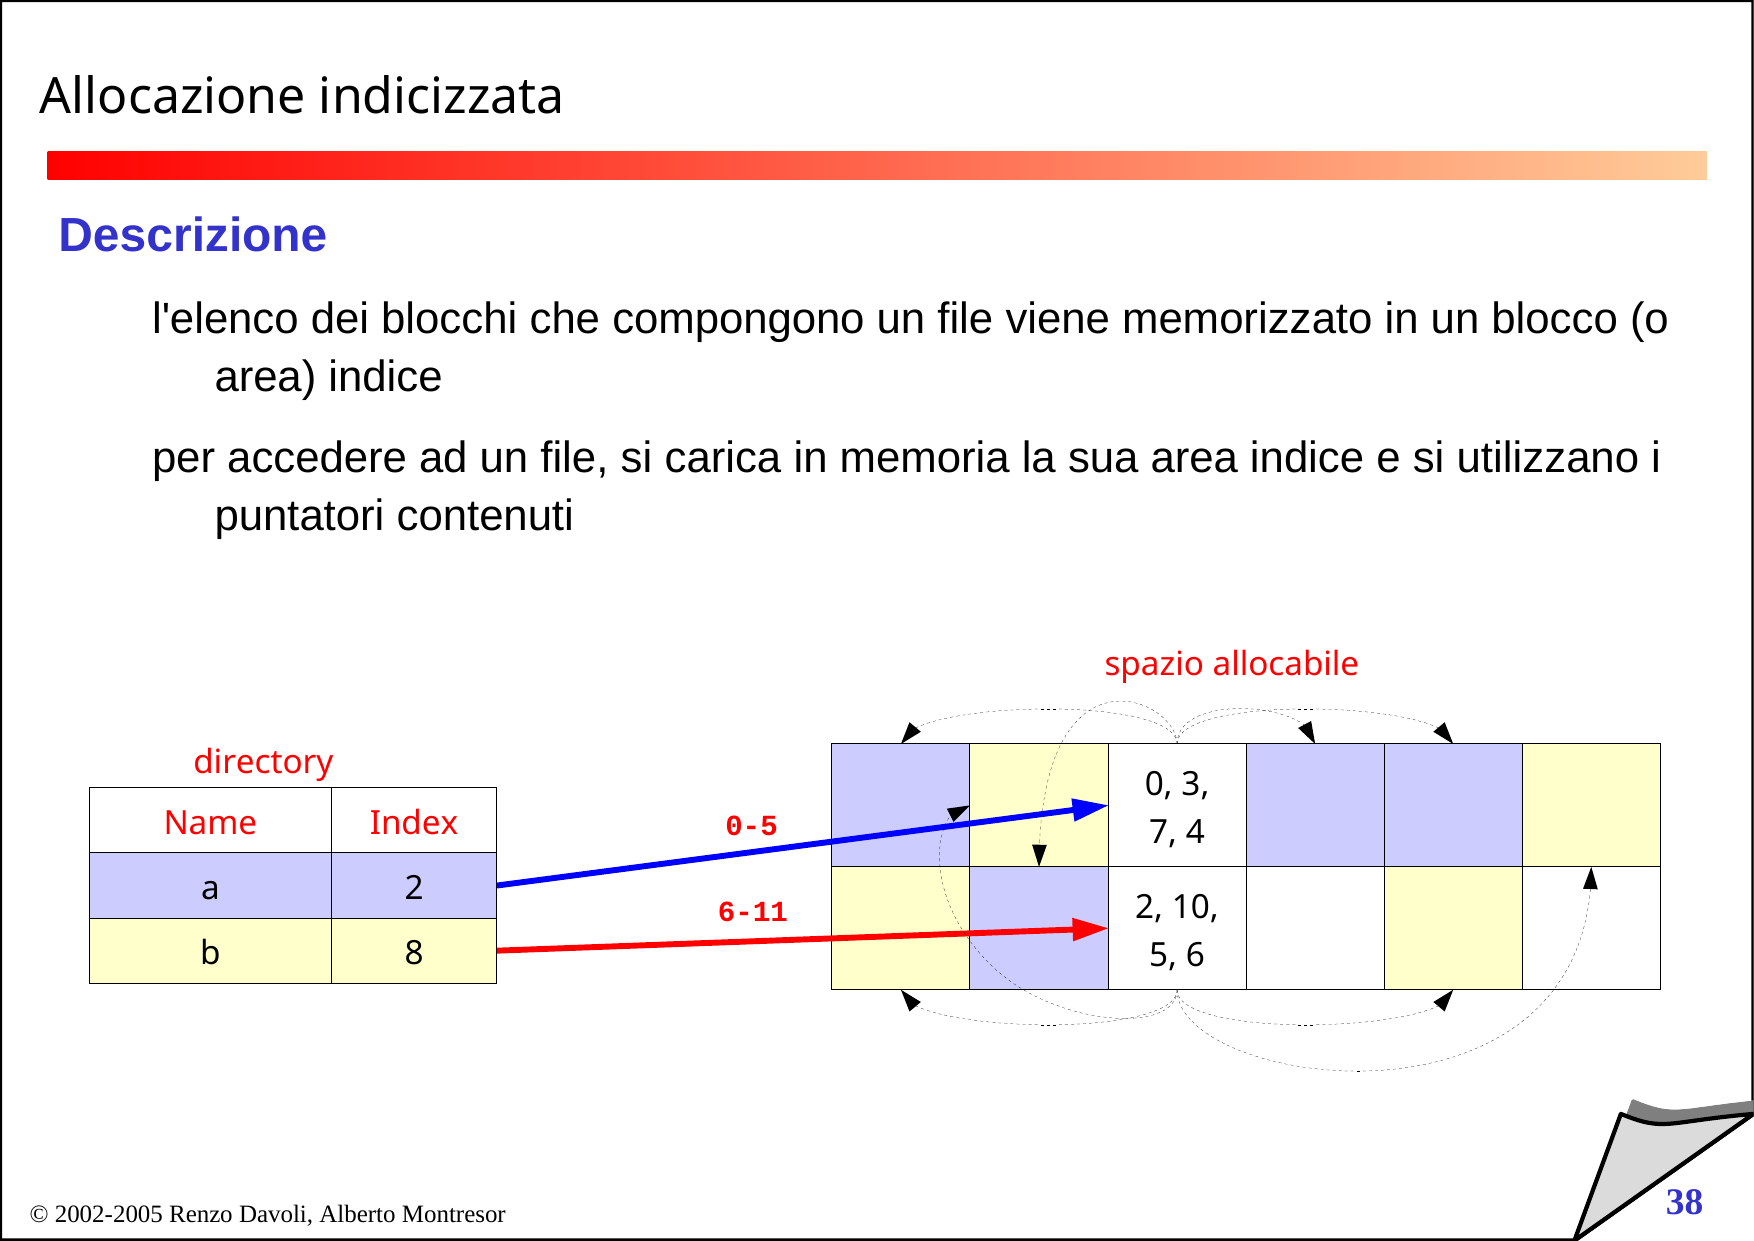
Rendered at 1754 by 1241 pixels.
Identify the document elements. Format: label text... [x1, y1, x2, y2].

text_box 2, 10, 5, 6 [1108, 866, 1246, 990]
title Allocazione indicizzata [40, 49, 1713, 144]
text_box 0-5 [725, 809, 787, 847]
text_box directory [193, 735, 365, 787]
text_box Start [1469, 152, 1474, 179]
text_box 8 [331, 918, 497, 984]
list Descrizione l'elenco dei blocchi che compongono un file viene memorizzato in un blocco (o area) indice per accedere ad un file, si carica in memoria la sua area indice e si utilizzano i puntatori contenuti [58, 206, 1695, 619]
text_box spazio allocabile [1104, 638, 1396, 690]
text_box [831, 743, 1108, 838]
text_box [1246, 743, 1661, 990]
text_box 2 [331, 852, 497, 918]
text_box a [89, 852, 331, 918]
text_box Index [331, 787, 497, 852]
text_box [831, 929, 1108, 990]
text_box 6-11 [1074, 152, 1078, 179]
text_box [831, 806, 1108, 935]
text_box 0, 3, 7, 4 [1108, 743, 1246, 866]
text_box Name [89, 787, 331, 852]
text_box b [89, 918, 331, 984]
text_box 6-11 [717, 895, 800, 933]
